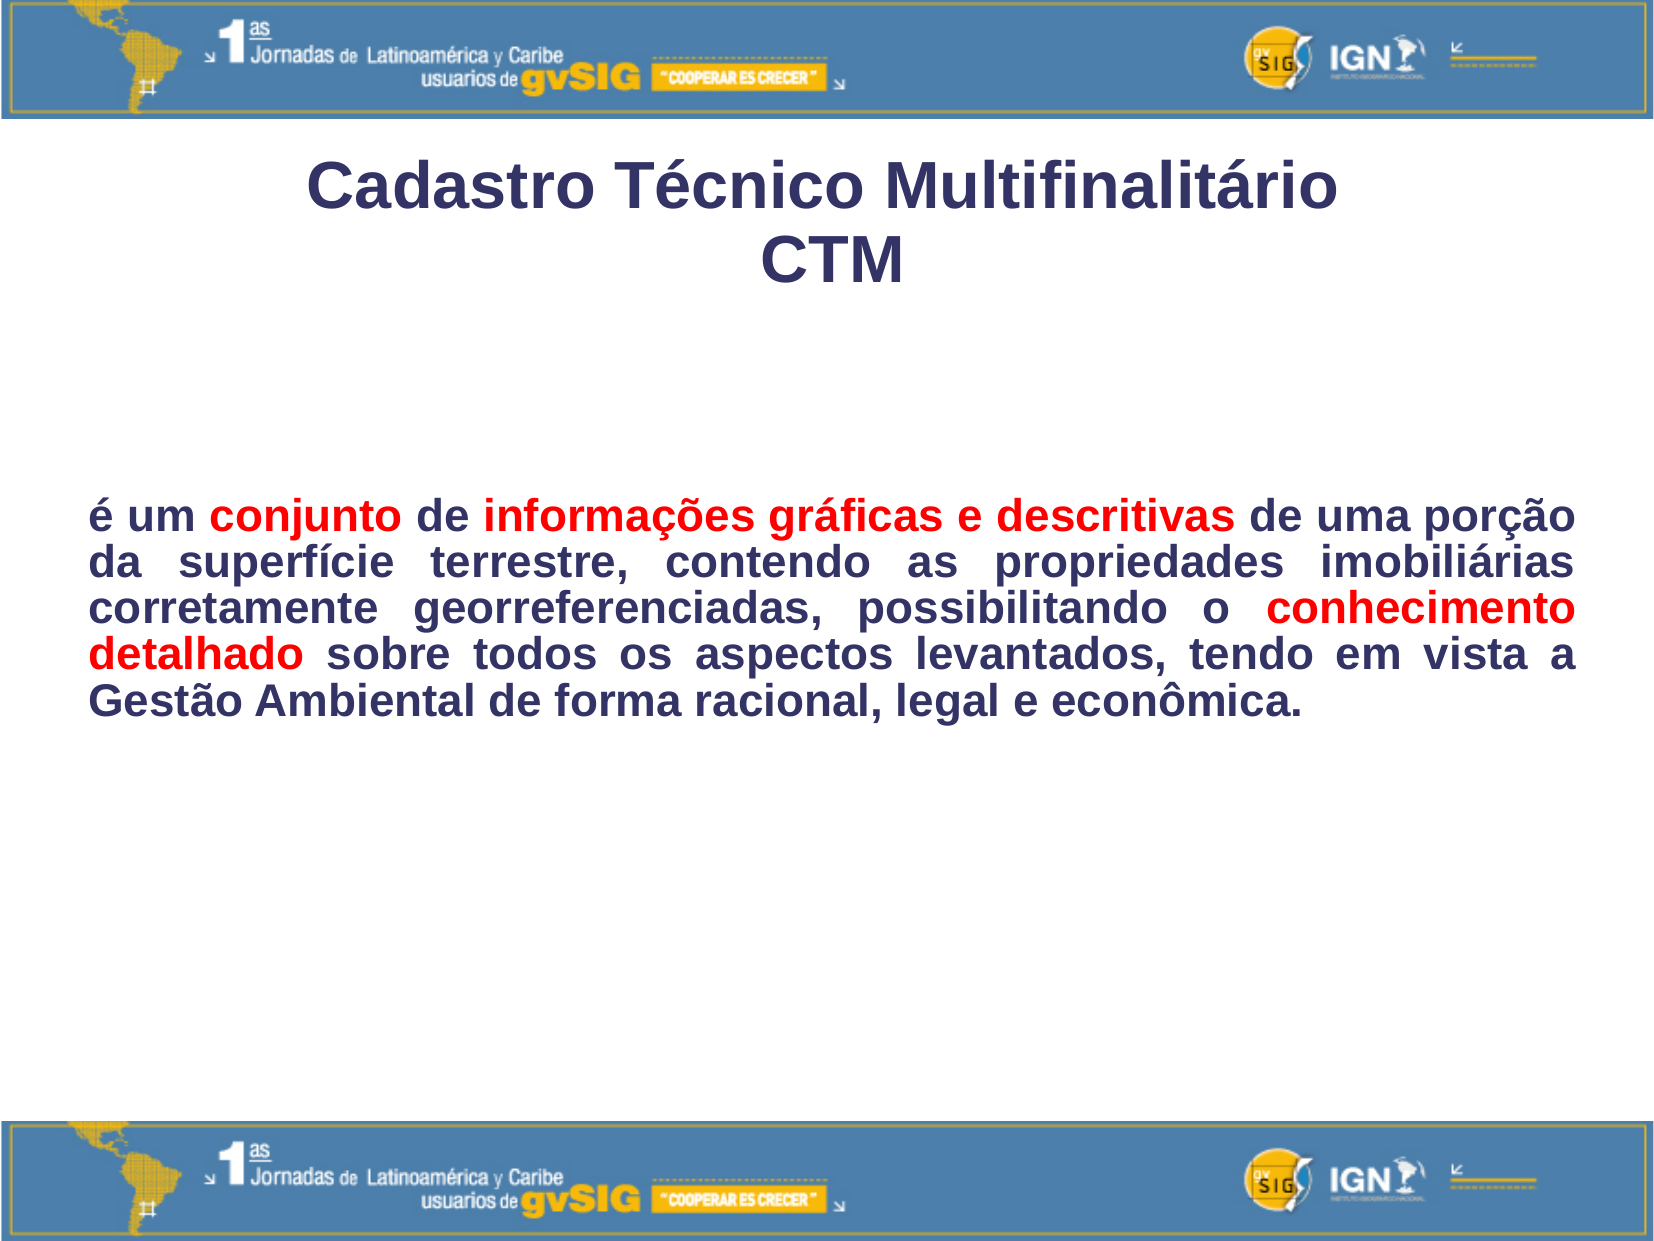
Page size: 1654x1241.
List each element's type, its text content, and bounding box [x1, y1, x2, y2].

text_box é um conjunto de informações gráficas e descritivas de uma porção da superfície terrestre, contendo as propriedades imobiliárias corretamente georreferenciadas, possibilitando o conhecimento detalhado sobre todos os aspectos levantados, tendo em vista a Gestão Ambiental de forma racional, legal e econômica. [88, 265, 1577, 895]
text_box Cadastro Técnico Multifinalitário CTM [295, 136, 1371, 265]
picture [0, 1121, 1654, 1241]
picture [0, 0, 1654, 119]
